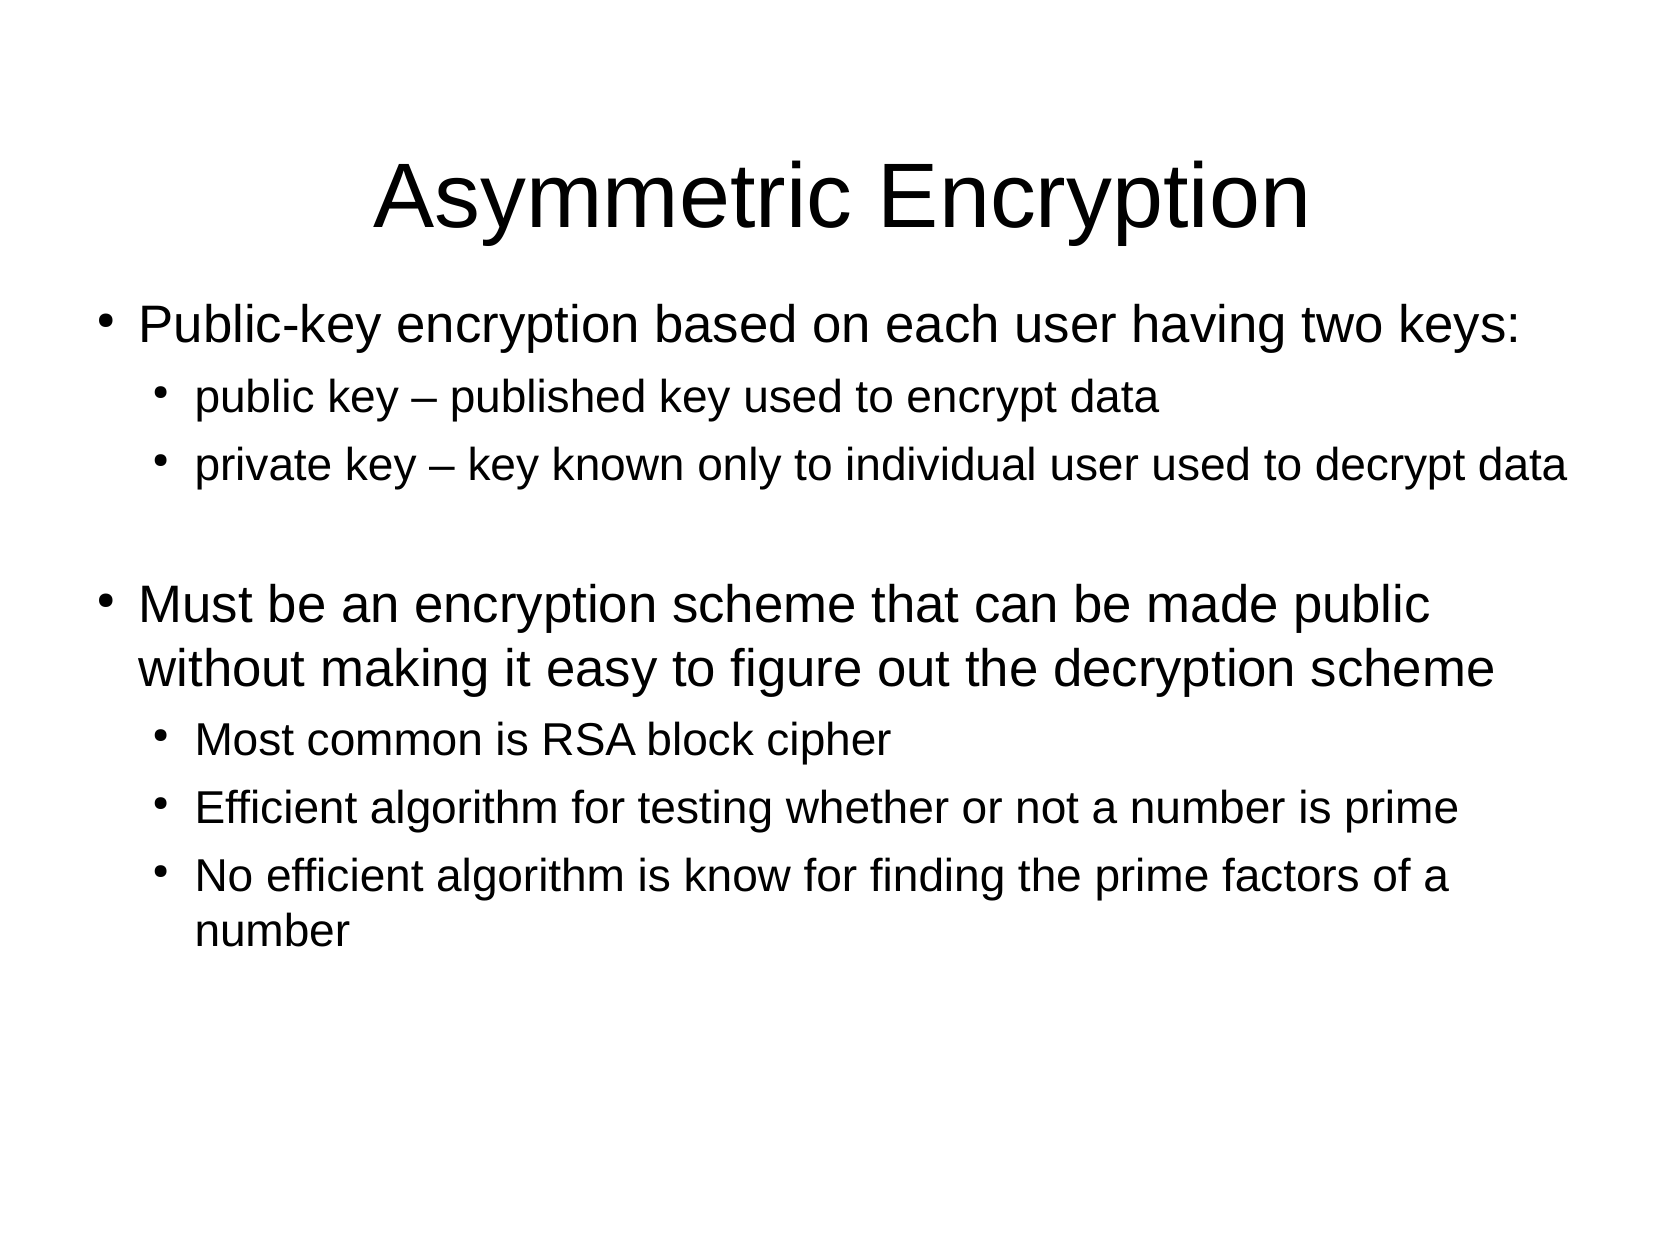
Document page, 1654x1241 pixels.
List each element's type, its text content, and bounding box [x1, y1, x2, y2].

title Asymmetric Encryption [82, 49, 1571, 257]
list Public-key encryption based on each user having two keys: public key – published key used to encrypt data private key – key known only to individual user used to decrypt data Must be an encryption scheme that can be made public without making it easy to figure out the decryption scheme Most common is RSA block cipher Efficient algorithm for testing whether or not a number is prime No efficient algorithm is know for finding the prime factors of a number [82, 290, 1571, 1010]
